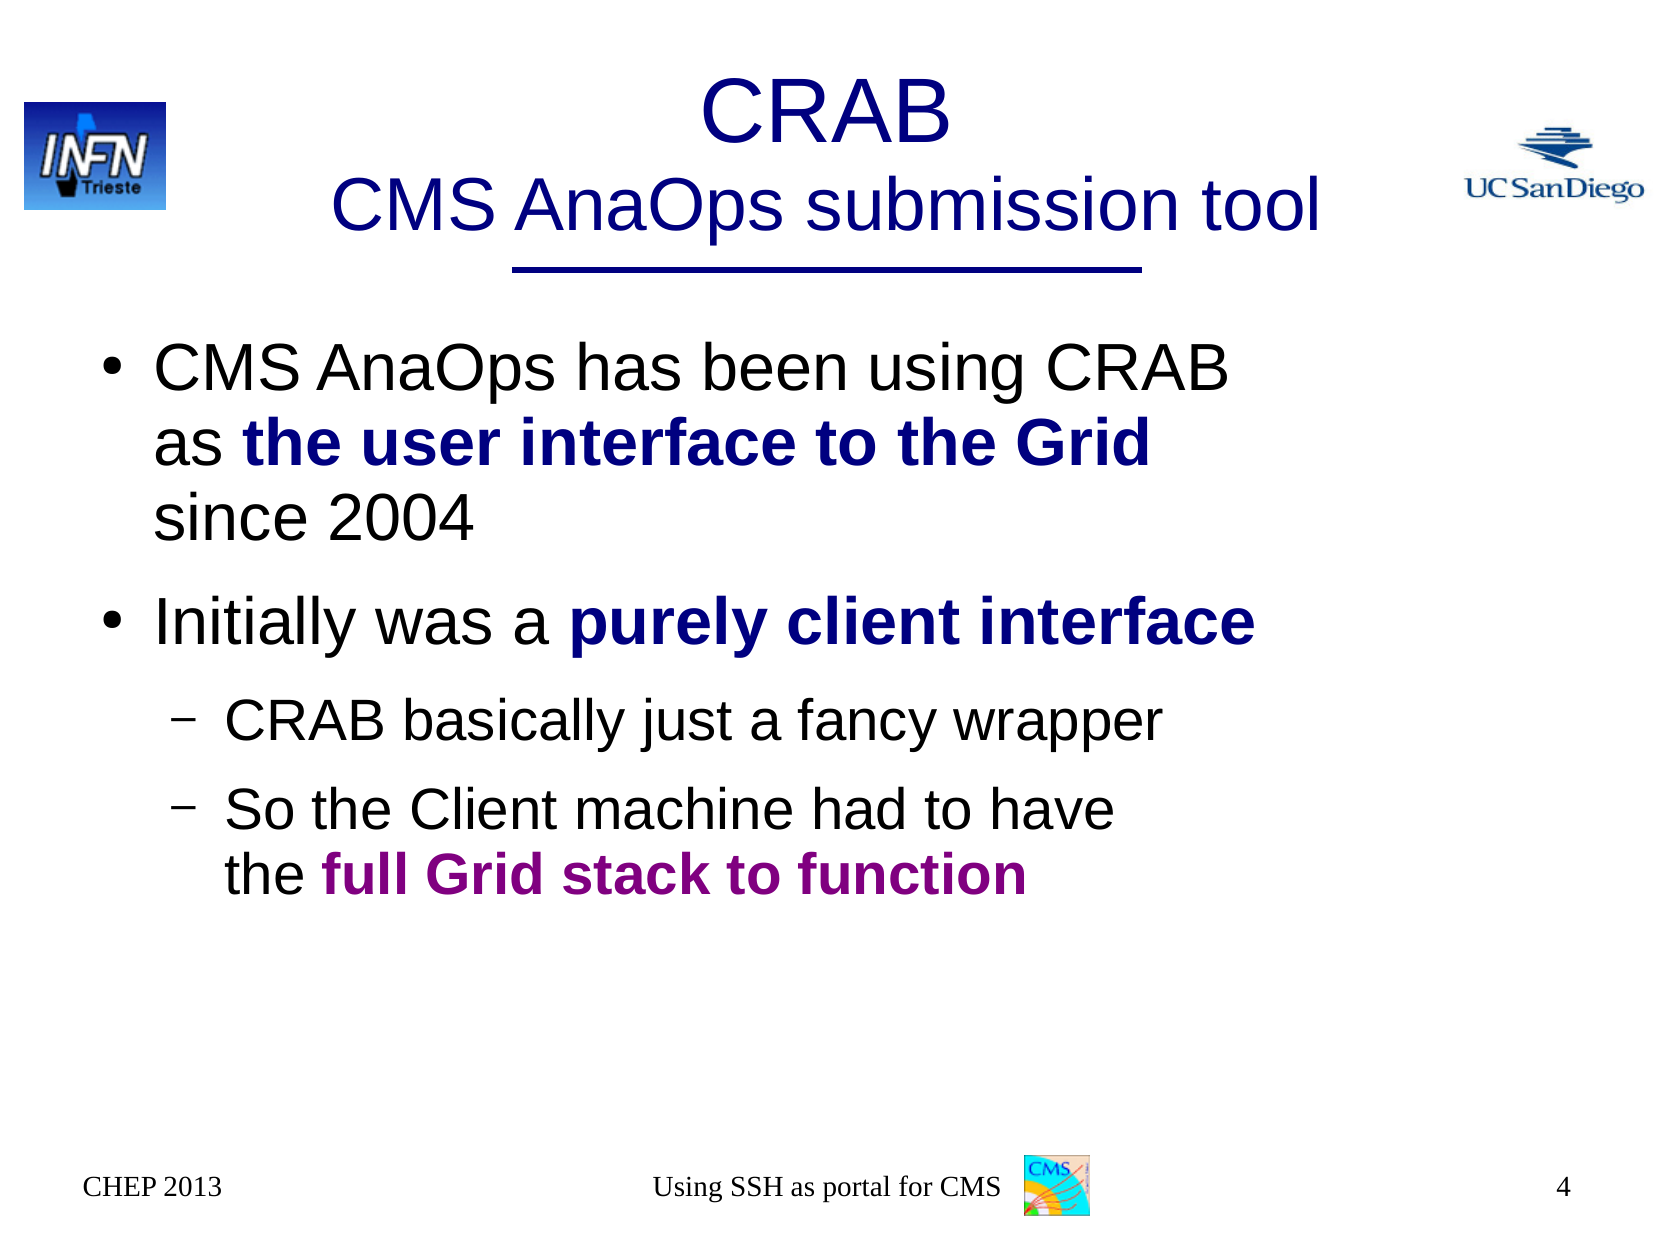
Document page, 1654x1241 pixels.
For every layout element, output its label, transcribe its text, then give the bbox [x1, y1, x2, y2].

picture [1571, 89, 1654, 240]
list CMS AnaOps has been using CRAB as the user interface to the Grid since 2004 Initially was a purely client interface CRAB basically just a fancy wrapper So the Client machine had to have the full Grid stack to function [82, 330, 1538, 1126]
title CRAB CMS AnaOps submission tool [82, 49, 1571, 257]
picture [1024, 1155, 1090, 1216]
picture [24, 102, 82, 210]
